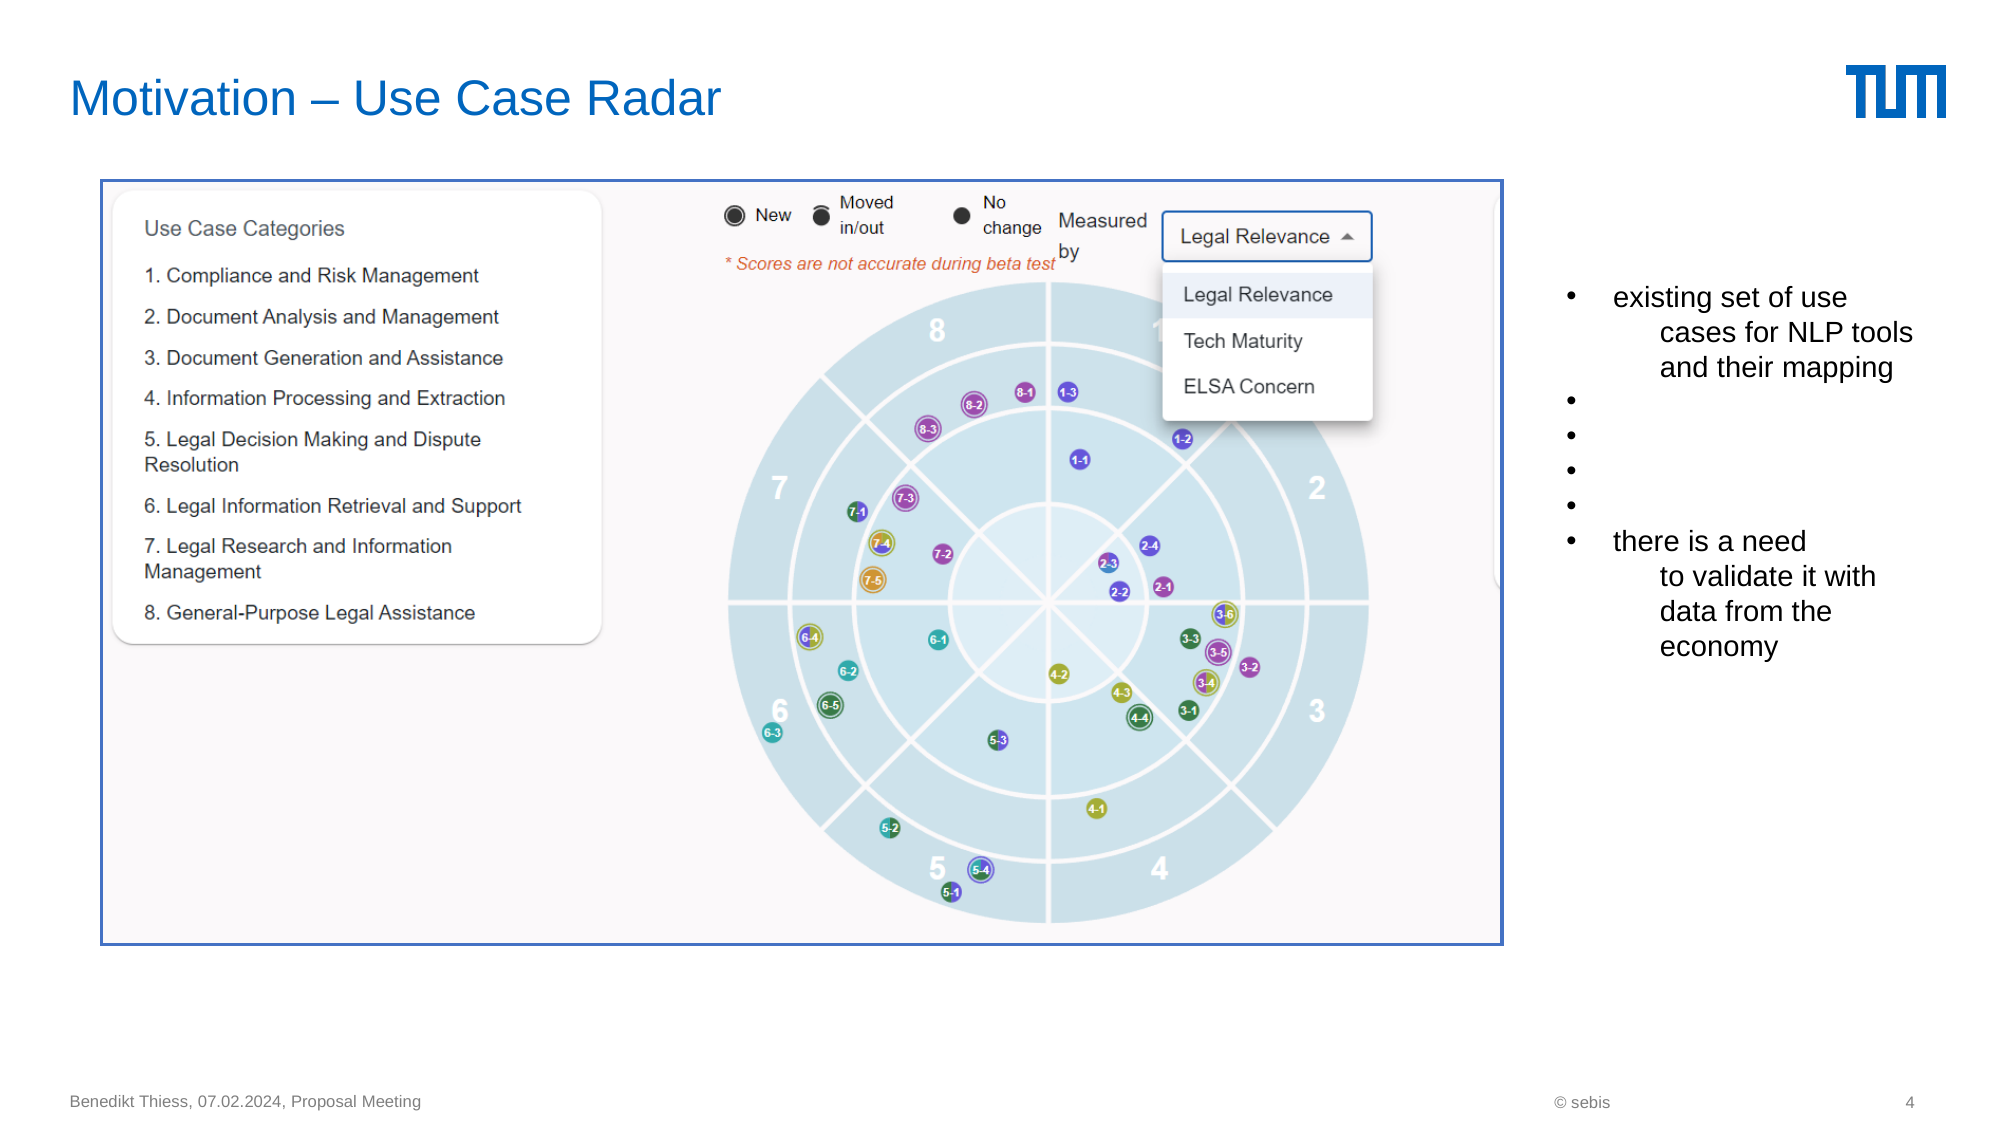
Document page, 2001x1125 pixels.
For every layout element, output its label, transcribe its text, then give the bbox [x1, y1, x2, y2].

text_box [1890, 1077, 1946, 1125]
text_box © sebis [1539, 1077, 1890, 1125]
text_box Benedikt Thiess, 07.02.2024, Proposal Meeting [54, 1077, 1000, 1125]
text_box existing set of use cases for NLP tools and their mapping there is a need to validate it with data from the economy [1551, 270, 1946, 640]
picture [103, 182, 1501, 943]
title Motivation – Use Case Radar [54, 7, 1792, 126]
